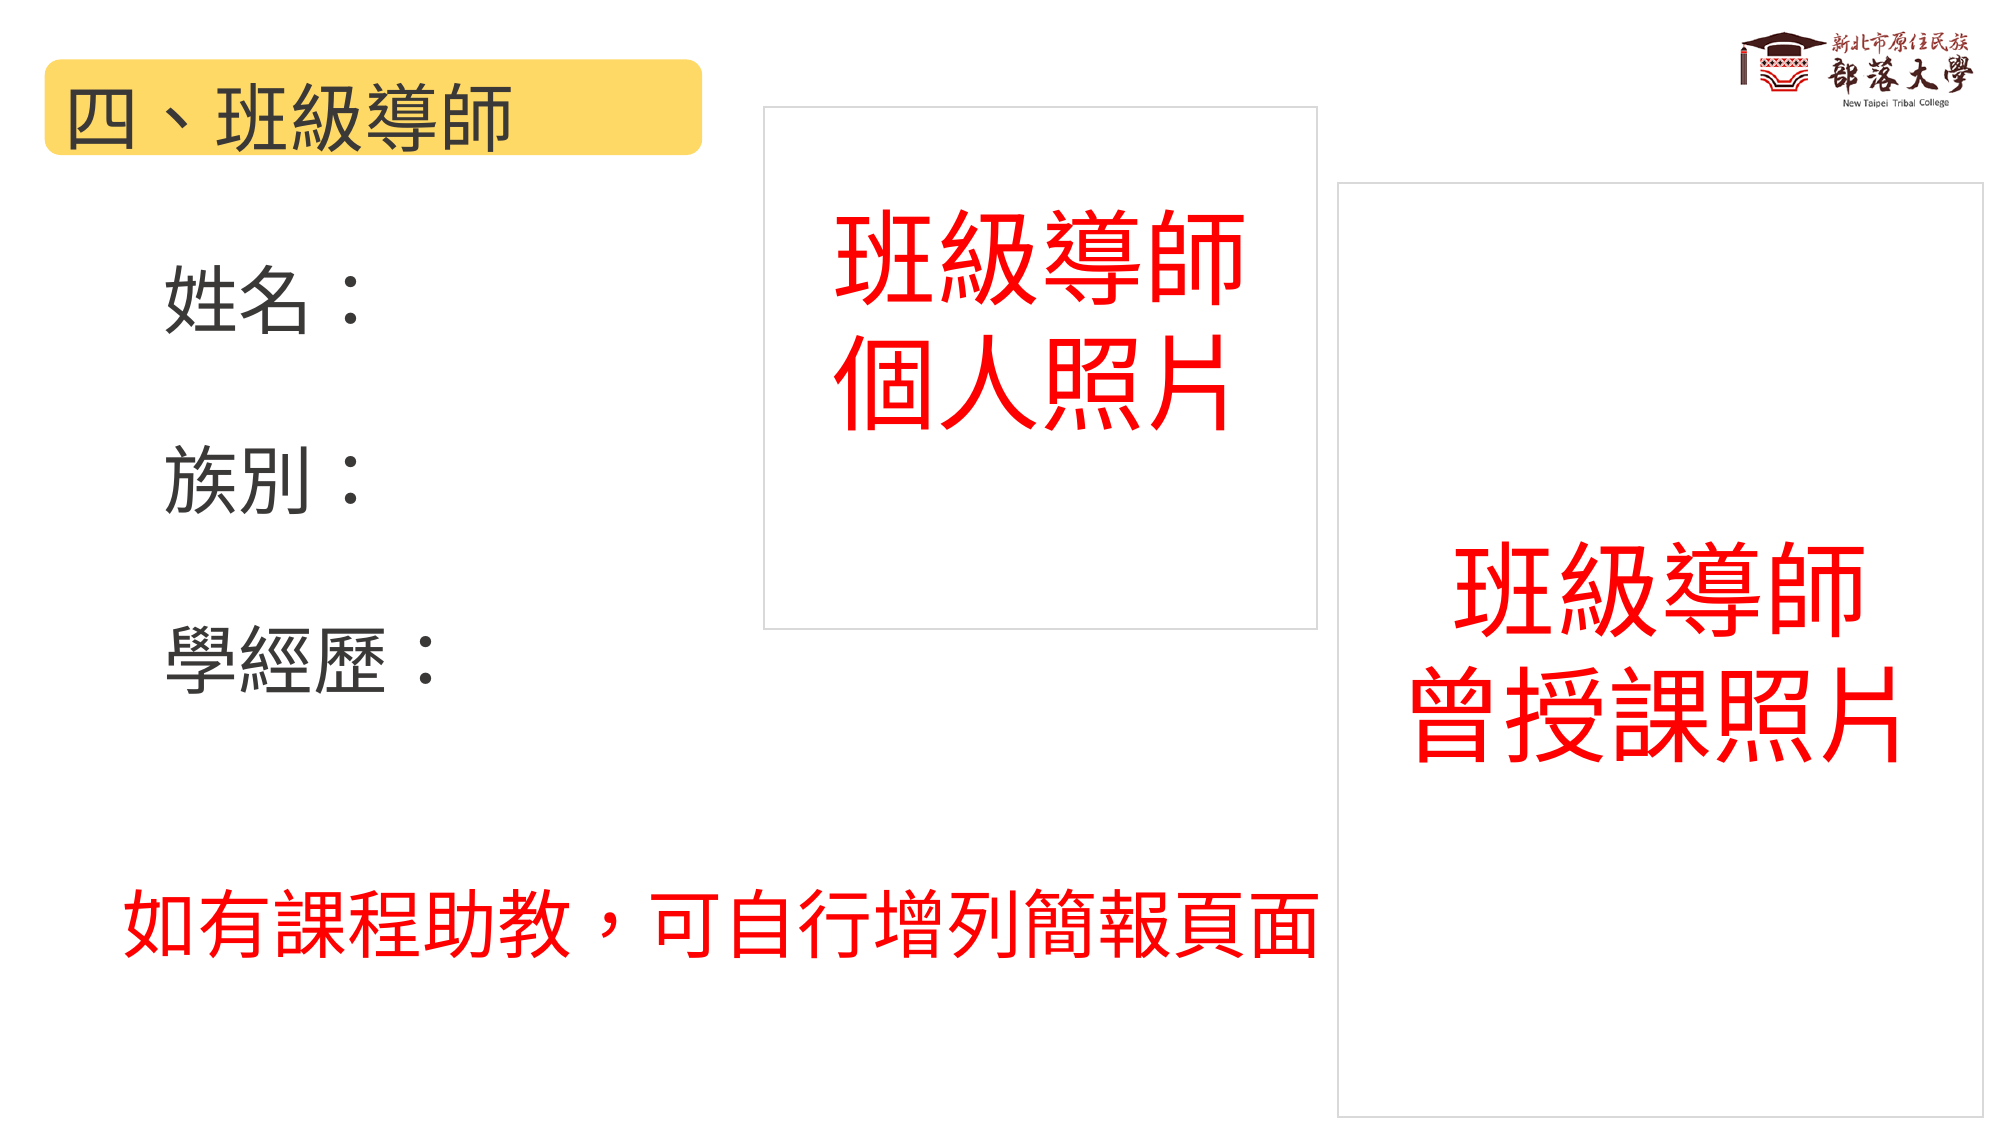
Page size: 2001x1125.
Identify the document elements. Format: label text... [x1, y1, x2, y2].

text_box 班級導師 個人照片 [764, 107, 1317, 629]
picture [1731, 29, 1983, 108]
text_box 四、班級導師 [44, 59, 703, 156]
text_box 姓名： 族別： 學經歷： [148, 156, 817, 870]
text_box 如有課程助教，可自行增列簡報頁面 [107, 870, 1350, 977]
text_box 班級導師 曾授課照片 [1338, 183, 1983, 1117]
